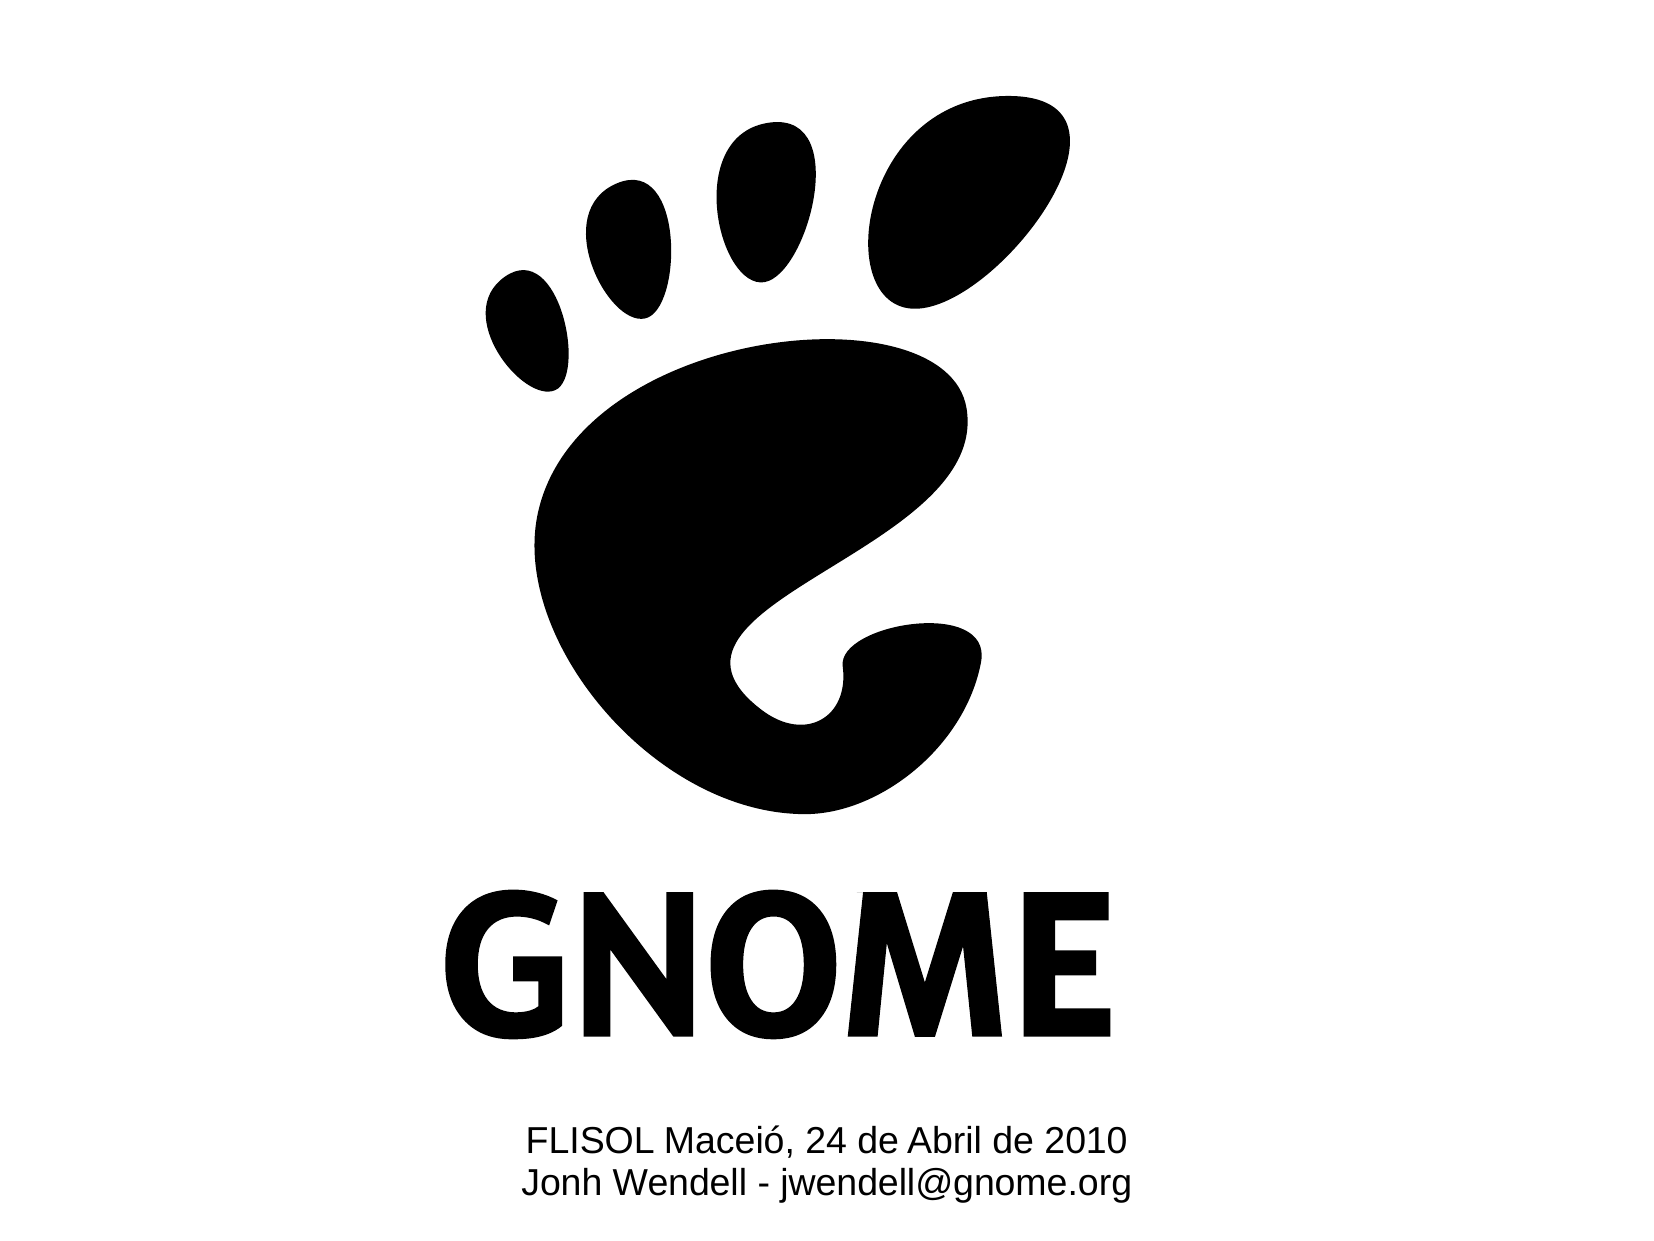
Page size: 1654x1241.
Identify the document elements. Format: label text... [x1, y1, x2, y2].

text_box FLISOL Maceió, 24 de Abril de 2010 Jonh Wendell - jwendell@gnome.org [506, 1111, 1147, 1241]
picture [408, 59, 1246, 1077]
